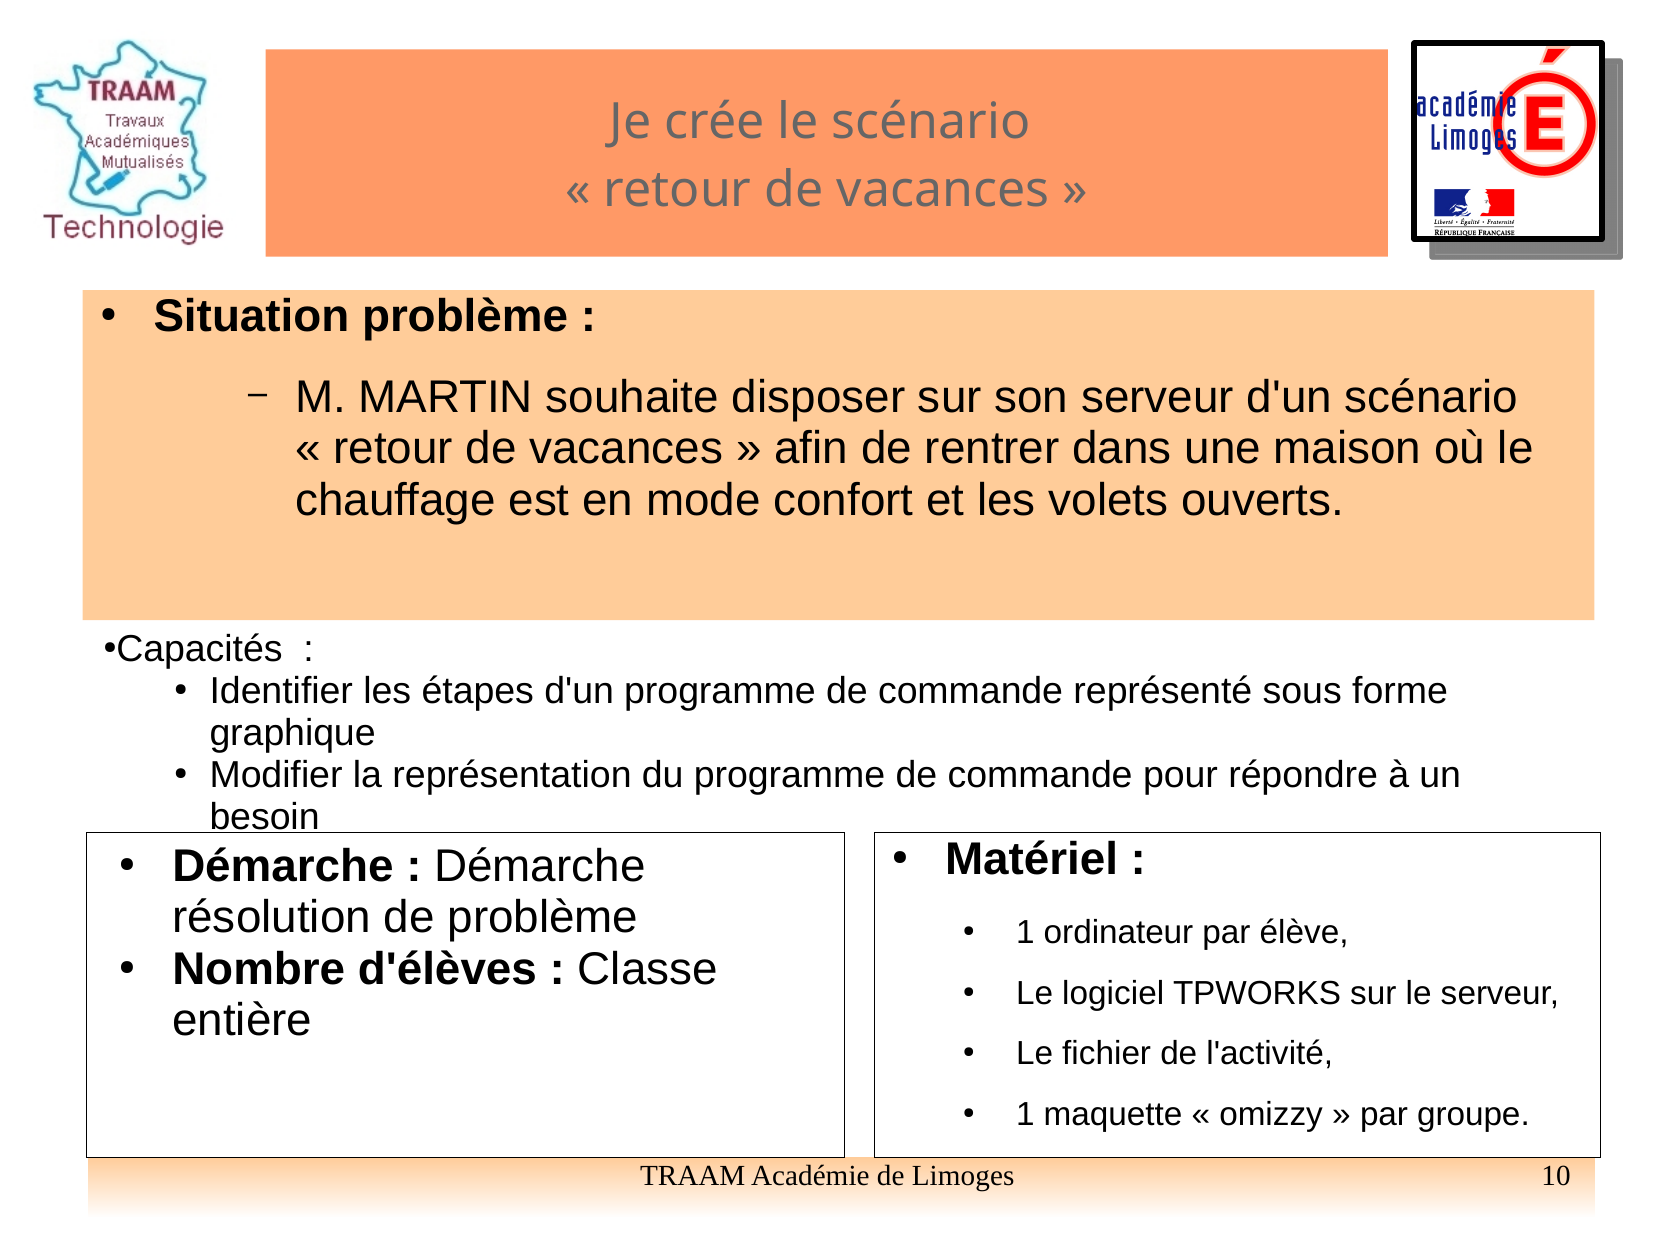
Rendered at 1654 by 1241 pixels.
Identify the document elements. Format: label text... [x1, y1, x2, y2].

picture [23, 29, 237, 252]
picture [1417, 46, 1599, 236]
title Je crée le scénario « retour de vacances » [265, 49, 1388, 257]
text_box Capacités : Identifier les étapes d'un programme de commande représenté sous forme graphique Modifier la représentation du programme de commande pour répondre à un besoin [88, 620, 1595, 846]
list Situation problème : M. MARTIN souhaite disposer sur son serveur d'un scénario « retour de vacances » afin de rentrer dans une maison où le chauffage est en mode confort et les volets ouverts. [82, 290, 1595, 621]
list Matériel : 1 ordinateur par élève, Le logiciel TPWORKS sur le serveur, Le fichier de l'activité, 1 maquette « omizzy » par groupe. [874, 832, 1601, 1158]
text_box Démarche : Démarche résolution de problème Nombre d'élèves : Classe entière [86, 832, 845, 1158]
